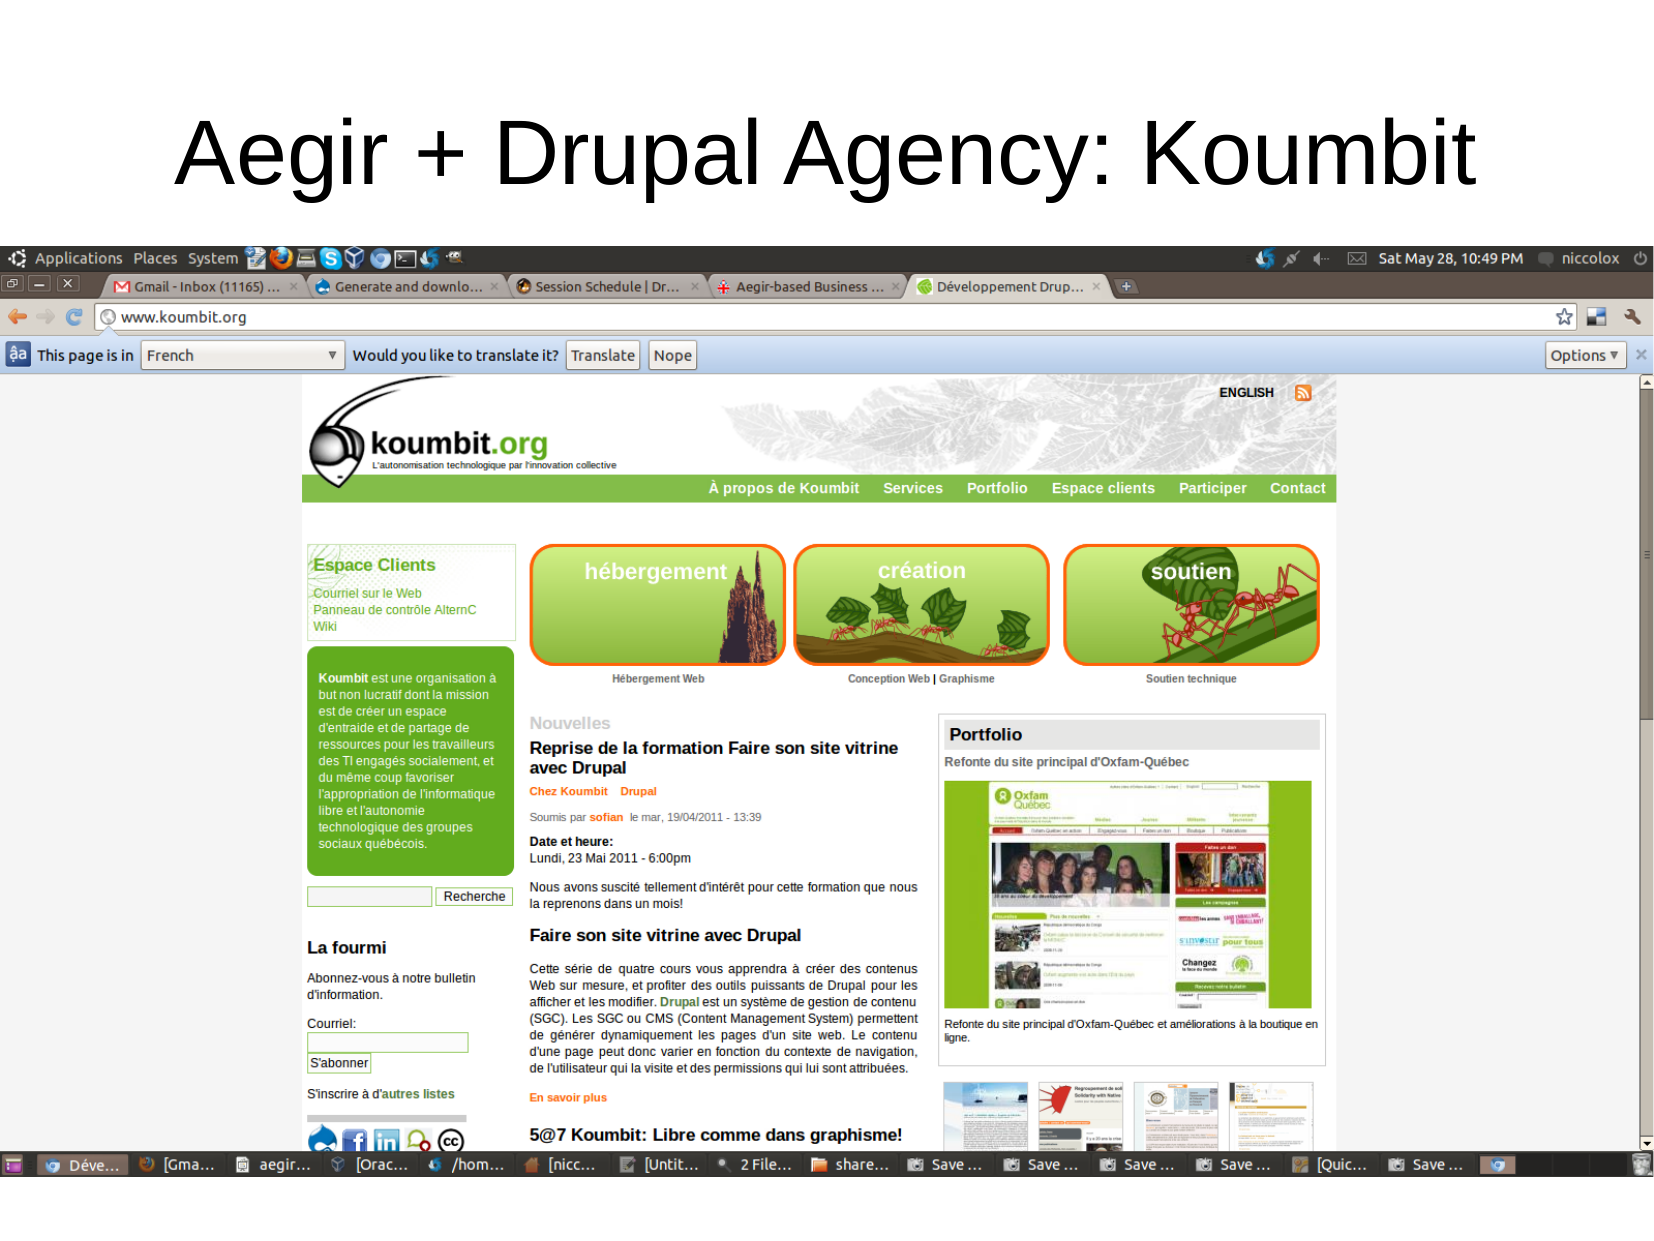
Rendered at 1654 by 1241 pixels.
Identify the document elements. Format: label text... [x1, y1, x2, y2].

picture [0, 246, 1654, 1177]
title Aegir + Drupal Agency: Koumbit [82, 56, 1571, 246]
